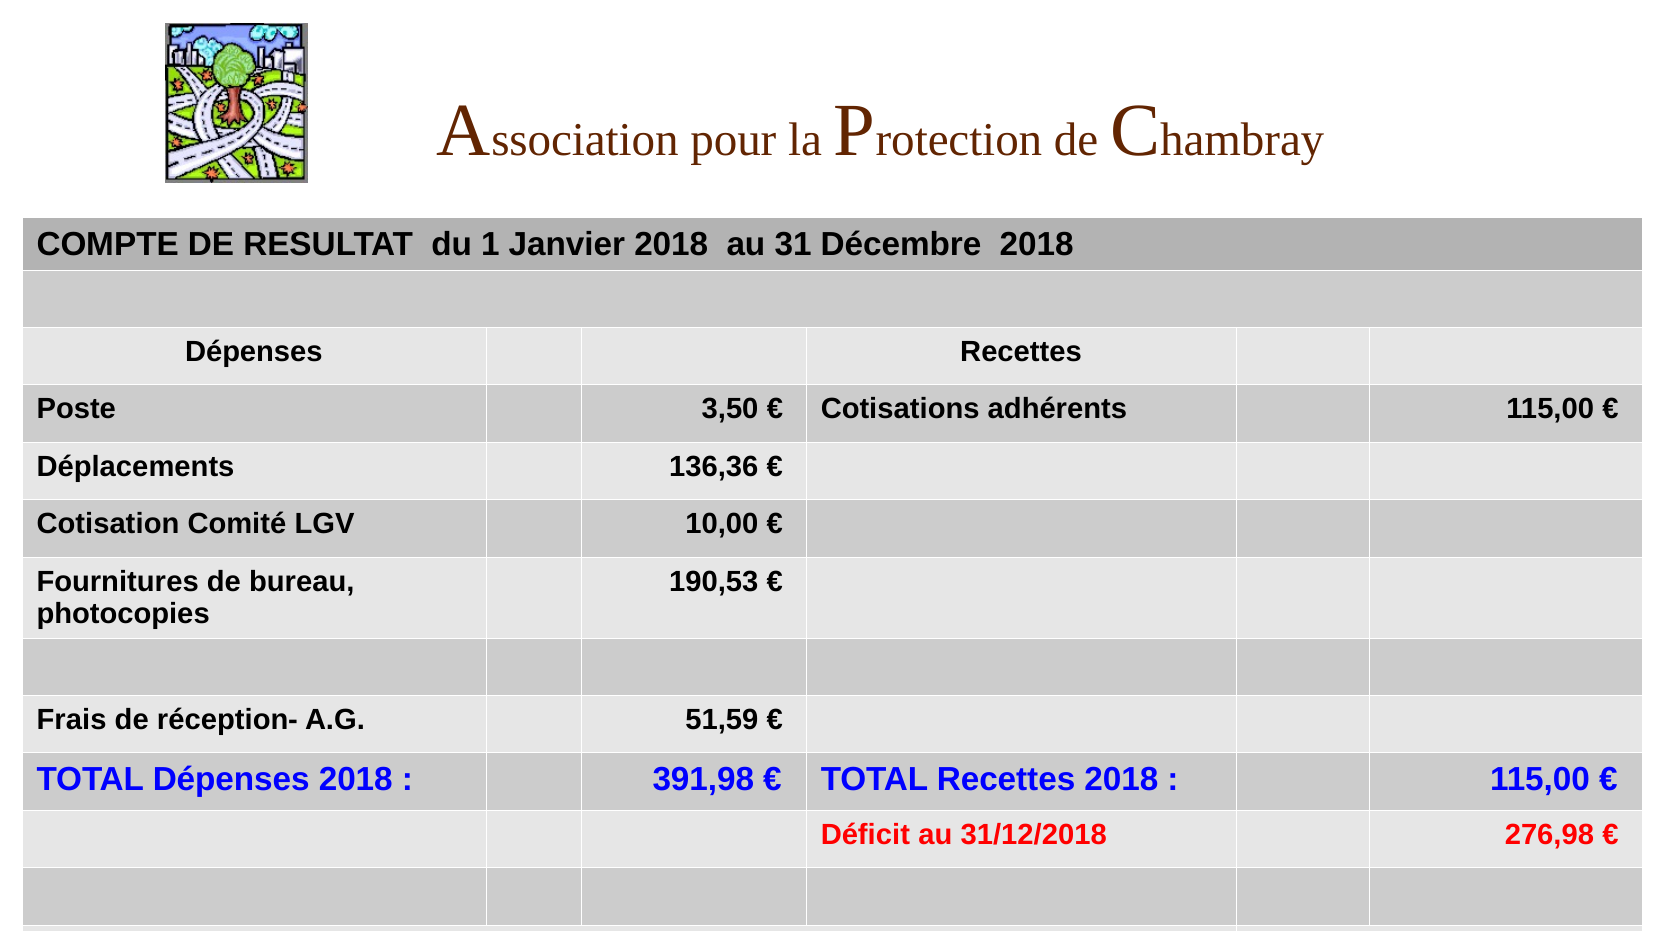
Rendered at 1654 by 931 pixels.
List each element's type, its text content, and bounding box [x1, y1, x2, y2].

table_cell [582, 639, 806, 695]
table_cell Frais de réception- A.G. [23, 696, 486, 752]
table_cell TOTAL Recettes 2018 : [807, 753, 1236, 810]
table_cell [1237, 328, 1369, 384]
table_cell [807, 639, 1236, 695]
table_cell [487, 443, 581, 499]
table_cell [807, 500, 1236, 557]
table_cell [487, 811, 581, 867]
table_cell [23, 811, 486, 867]
table_cell [807, 696, 1236, 752]
table_cell [487, 868, 581, 925]
table_cell Déficit au 31/12/2018 [807, 811, 1236, 867]
table_cell 115,00 € [1370, 385, 1642, 442]
text_box Association pour la Protection de Chambray [422, 81, 1446, 180]
table_cell [1237, 696, 1369, 752]
table_cell [582, 811, 806, 867]
table_cell [1237, 639, 1369, 695]
table_cell [1237, 753, 1369, 810]
table_cell 136,36 € [582, 443, 806, 499]
table_cell Cotisation Comité LGV [23, 500, 486, 557]
table_cell [582, 328, 806, 384]
table_cell [1237, 443, 1369, 499]
table_cell [582, 868, 806, 925]
table_cell [23, 868, 486, 925]
table_cell [1370, 443, 1642, 499]
table_cell [487, 385, 581, 442]
table_cell [807, 443, 1236, 499]
table_cell [1370, 328, 1642, 384]
table_cell [1237, 385, 1369, 442]
table_cell [487, 753, 581, 810]
table_cell Cotisations adhérents [807, 385, 1236, 442]
table_cell [23, 639, 486, 695]
table_cell [1237, 868, 1369, 925]
table_cell [487, 328, 581, 384]
table_cell [487, 696, 581, 752]
table_cell [487, 500, 581, 557]
picture [165, 23, 308, 183]
table_cell [1237, 500, 1369, 557]
table_cell 190,53 € [582, 558, 806, 638]
table_cell 3,50 € [582, 385, 806, 442]
table_cell Recettes [807, 328, 1236, 384]
table_cell [1237, 811, 1369, 867]
table_cell Poste [23, 385, 486, 442]
table_cell [1370, 639, 1642, 695]
table_cell Valorisation du temps passé par les bénévoles en 2018- :471 heures [23, 926, 1236, 931]
table_cell [807, 558, 1236, 638]
table_cell estimée à : 11 304 € [1237, 926, 1642, 931]
table_cell [487, 558, 581, 638]
table_cell [1370, 868, 1642, 925]
table_cell [1370, 500, 1642, 557]
table_cell Fournitures de bureau, photocopies [23, 558, 486, 638]
table_cell 10,00 € [582, 500, 806, 557]
table_cell [23, 271, 1642, 327]
table_cell 391,98 € [582, 753, 806, 810]
table_cell [1370, 558, 1642, 638]
table_header COMPTE DE RESULTAT du 1 Janvier 2018 au 31 Décembre 2018 [23, 218, 1642, 270]
table_cell 115,00 € [1370, 753, 1642, 810]
table_cell [487, 639, 581, 695]
table_cell [807, 868, 1236, 925]
table_cell Déplacements [23, 443, 486, 499]
table_cell 276,98 € [1370, 811, 1642, 867]
table_cell [1370, 696, 1642, 752]
table_cell [1237, 558, 1369, 638]
table_cell 51,59 € [582, 696, 806, 752]
table_cell TOTAL Dépenses 2018 : [23, 753, 486, 810]
table_cell Dépenses [23, 328, 486, 384]
